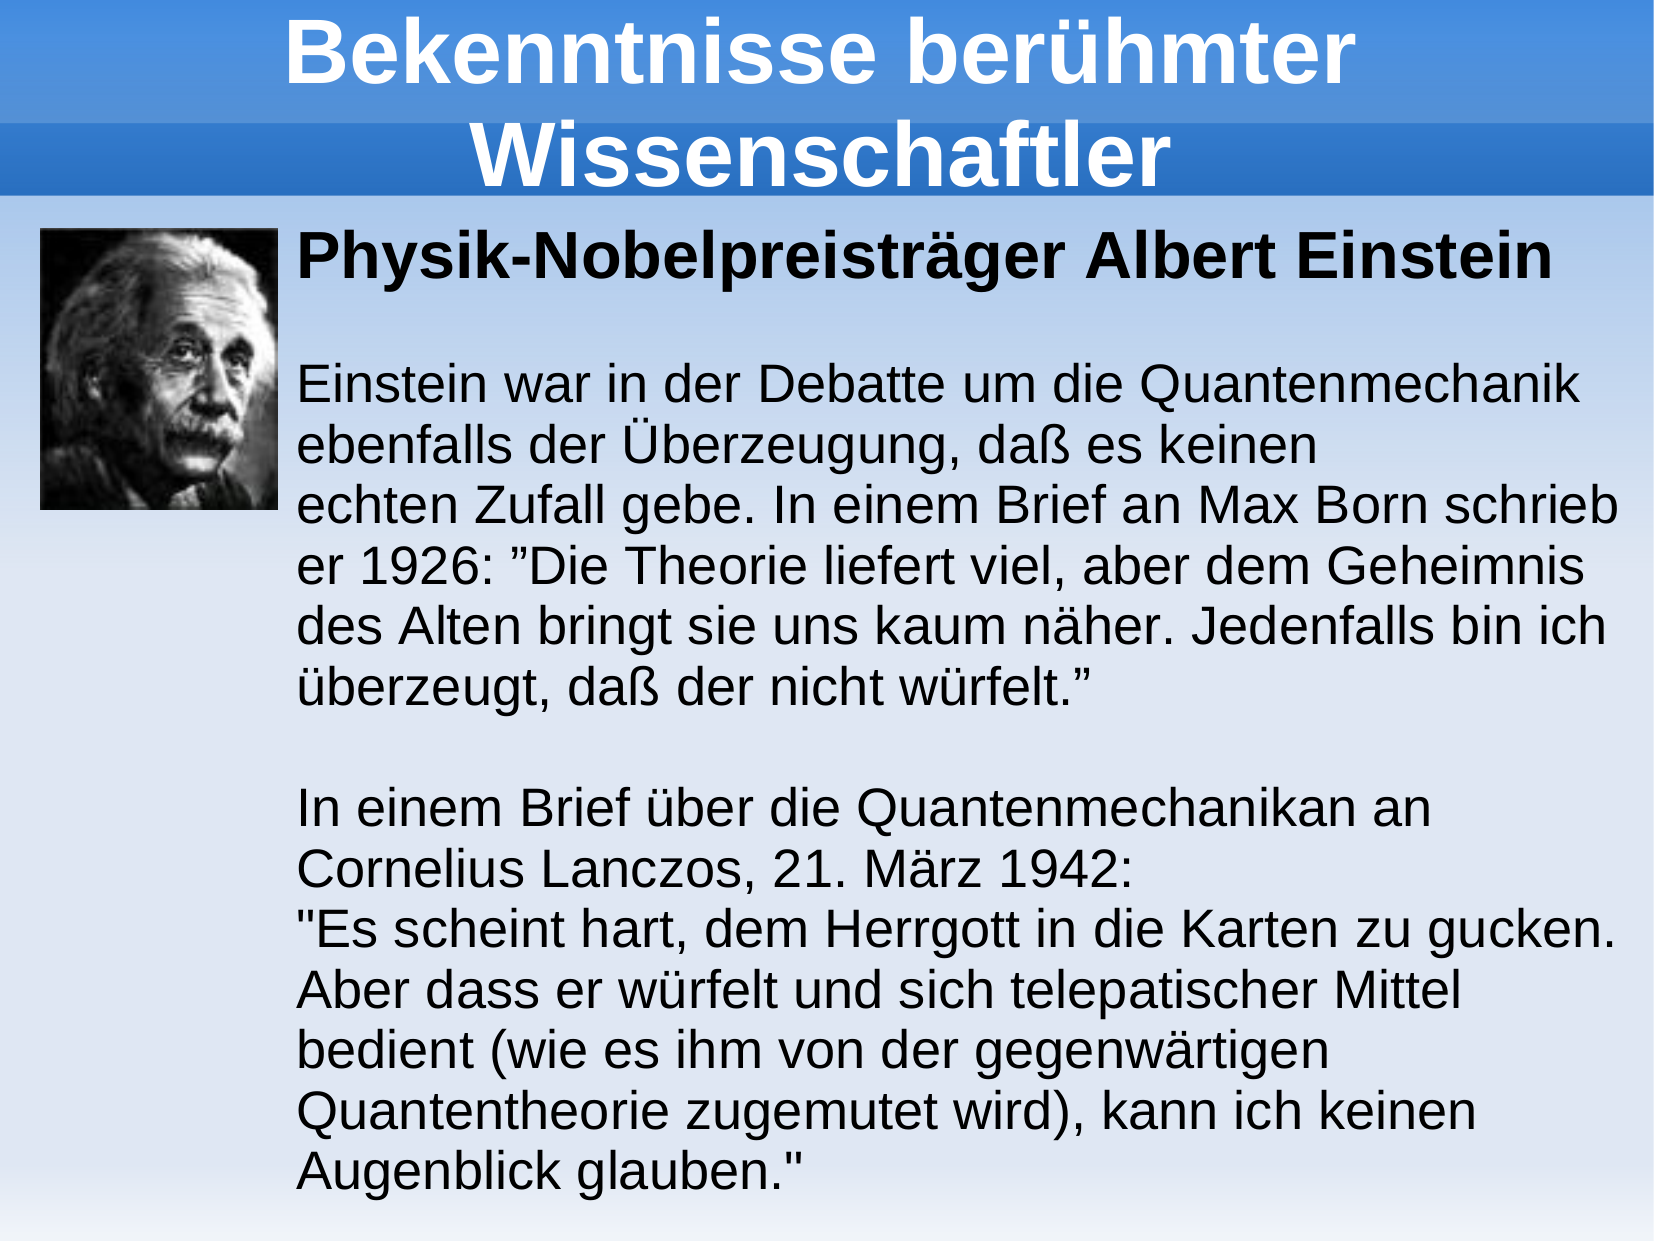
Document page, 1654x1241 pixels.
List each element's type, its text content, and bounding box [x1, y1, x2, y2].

title Bekenntnisse berühmter Wissenschaftler [76, 1, 1565, 207]
subtitle Physik-Nobelpreisträger Albert Einstein Einstein war in der Debatte um die Quantenmechanik ebenfalls der Überzeugung, daß es keinen echten Zufall gebe. In einem Brief an Max Born schrieb er 1926: ”Die Theorie liefert viel, aber dem Geheimnis des Alten bringt sie uns kaum näher. Jedenfalls bin ich überzeugt, daß der nicht würfelt.” In einem Brief über die Quantenmechanikan an Cornelius Lanczos, 21. März 1942: "Es scheint hart, dem Herrgott in die Karten zu gucken. Aber dass er würfelt und sich telepatischer Mittel bedient (wie es ihm von der gegenwärtigen Quantentheorie zugemutet wird), kann ich keinen Augenblick glauben." [296, 211, 1629, 1208]
picture [0, 0, 1654, 1241]
